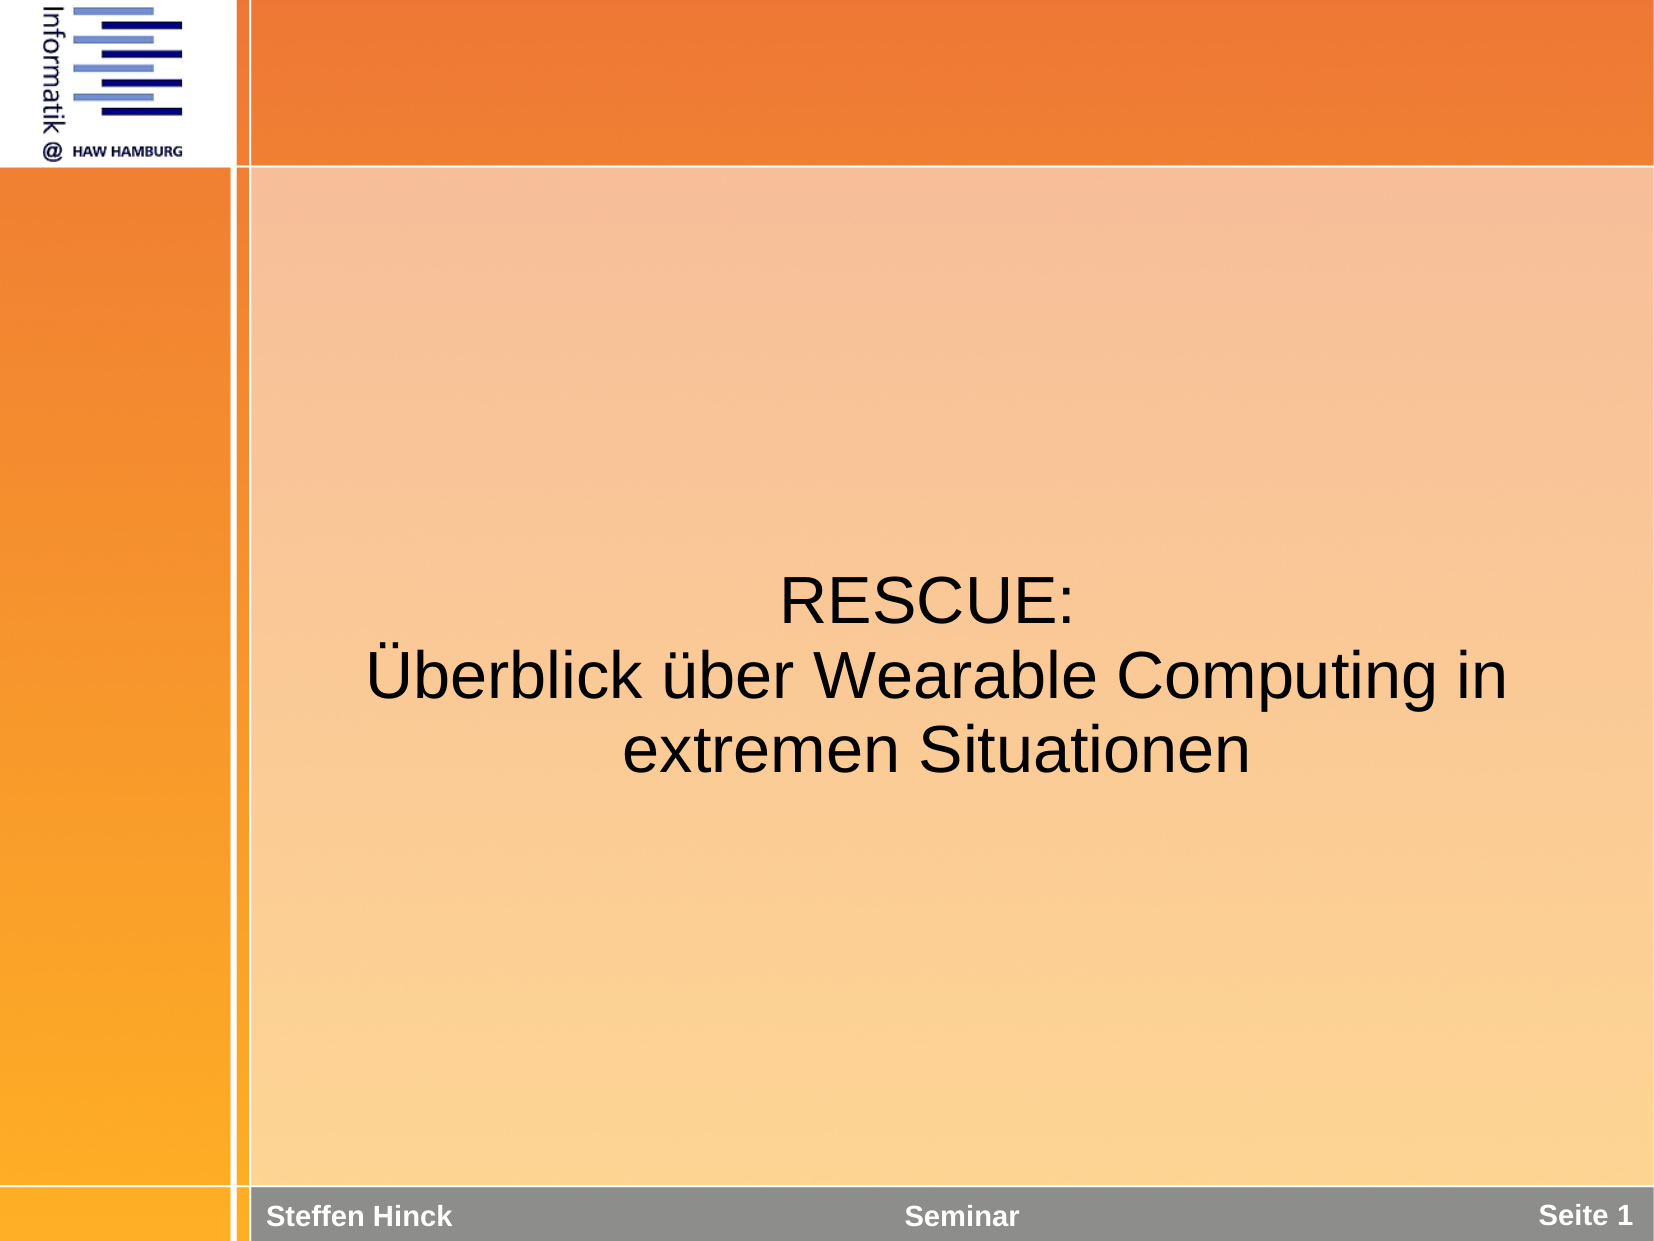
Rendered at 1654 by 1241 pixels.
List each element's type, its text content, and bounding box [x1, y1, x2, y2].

picture [43, 5, 186, 162]
picture [0, 0, 1654, 1241]
subtitle RESCUE: Überblick über Wearable Computing in extremen Situationen [262, 187, 1613, 1163]
